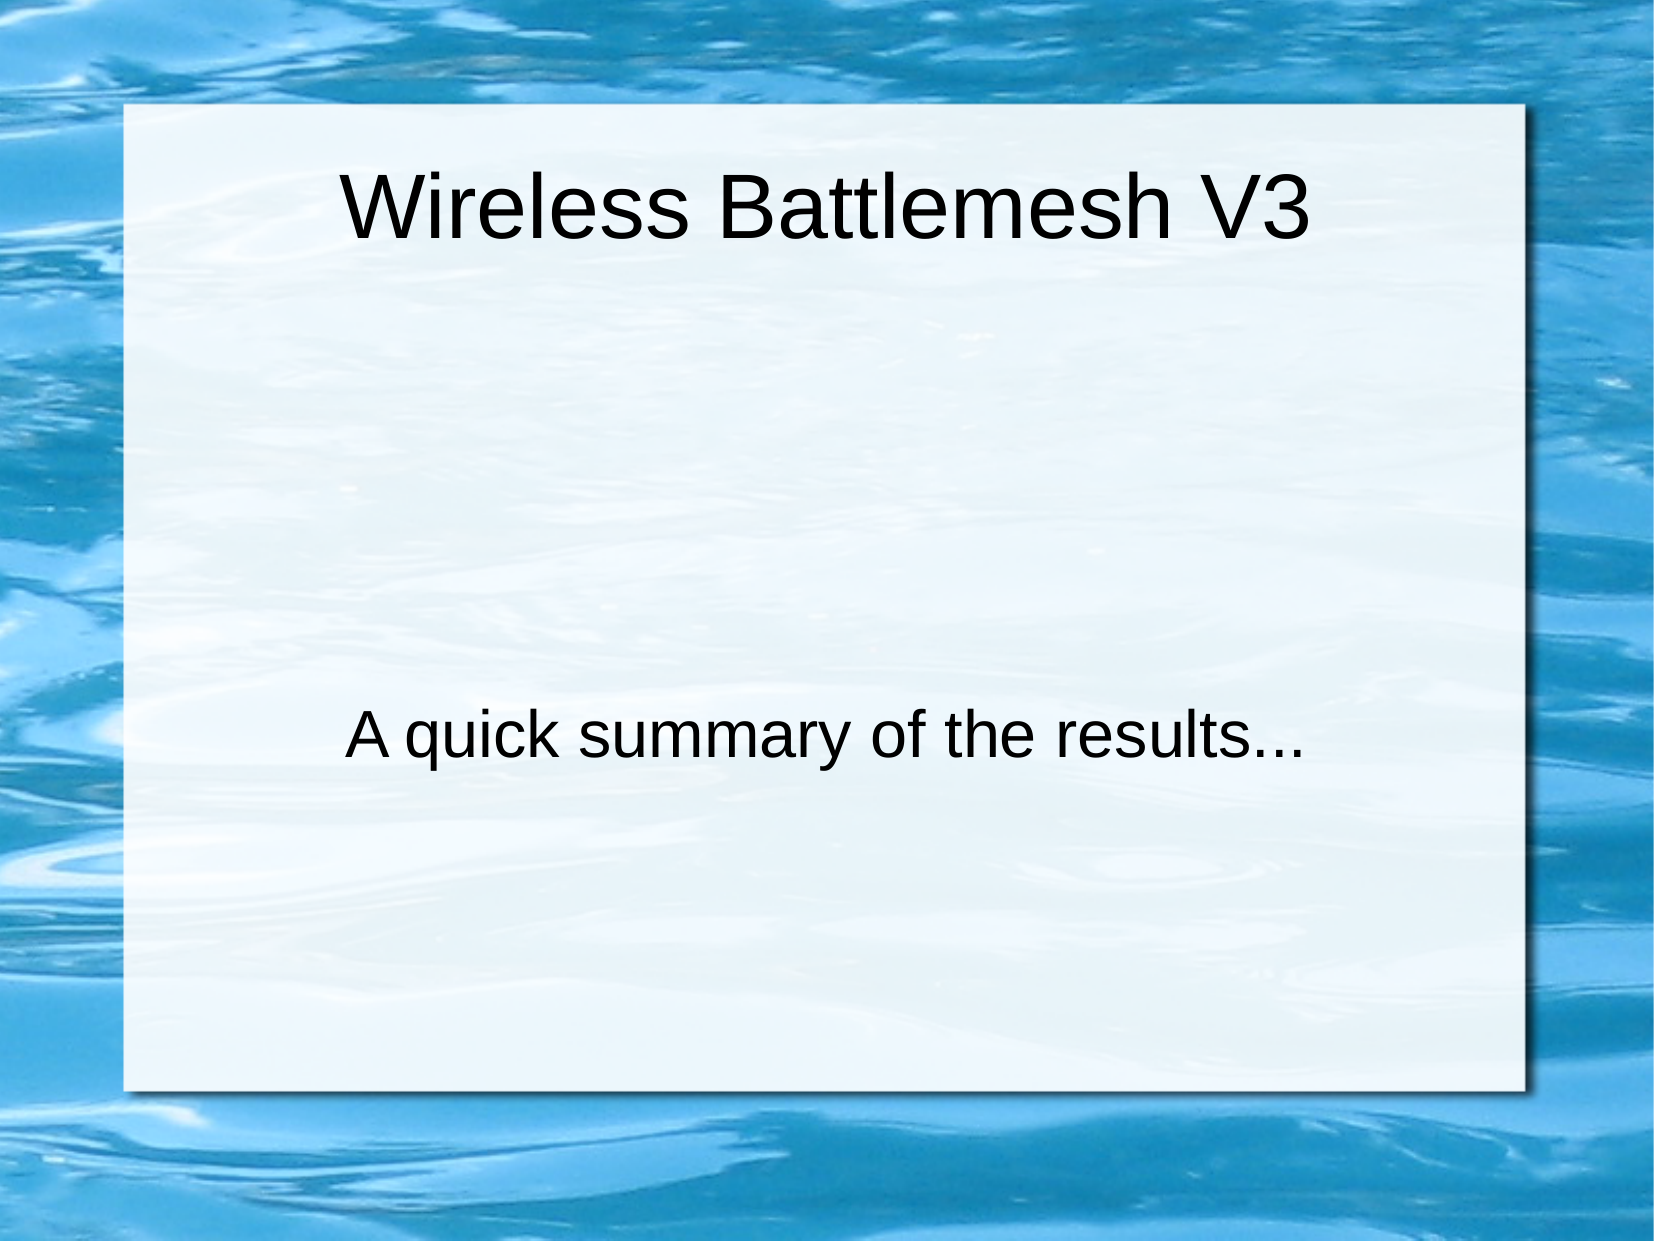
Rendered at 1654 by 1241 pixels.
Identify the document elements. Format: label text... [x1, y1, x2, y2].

title Wireless Battlemesh V3 [147, 118, 1506, 296]
subtitle A quick summary of the results... [147, 332, 1506, 1136]
picture [0, 0, 1654, 1241]
